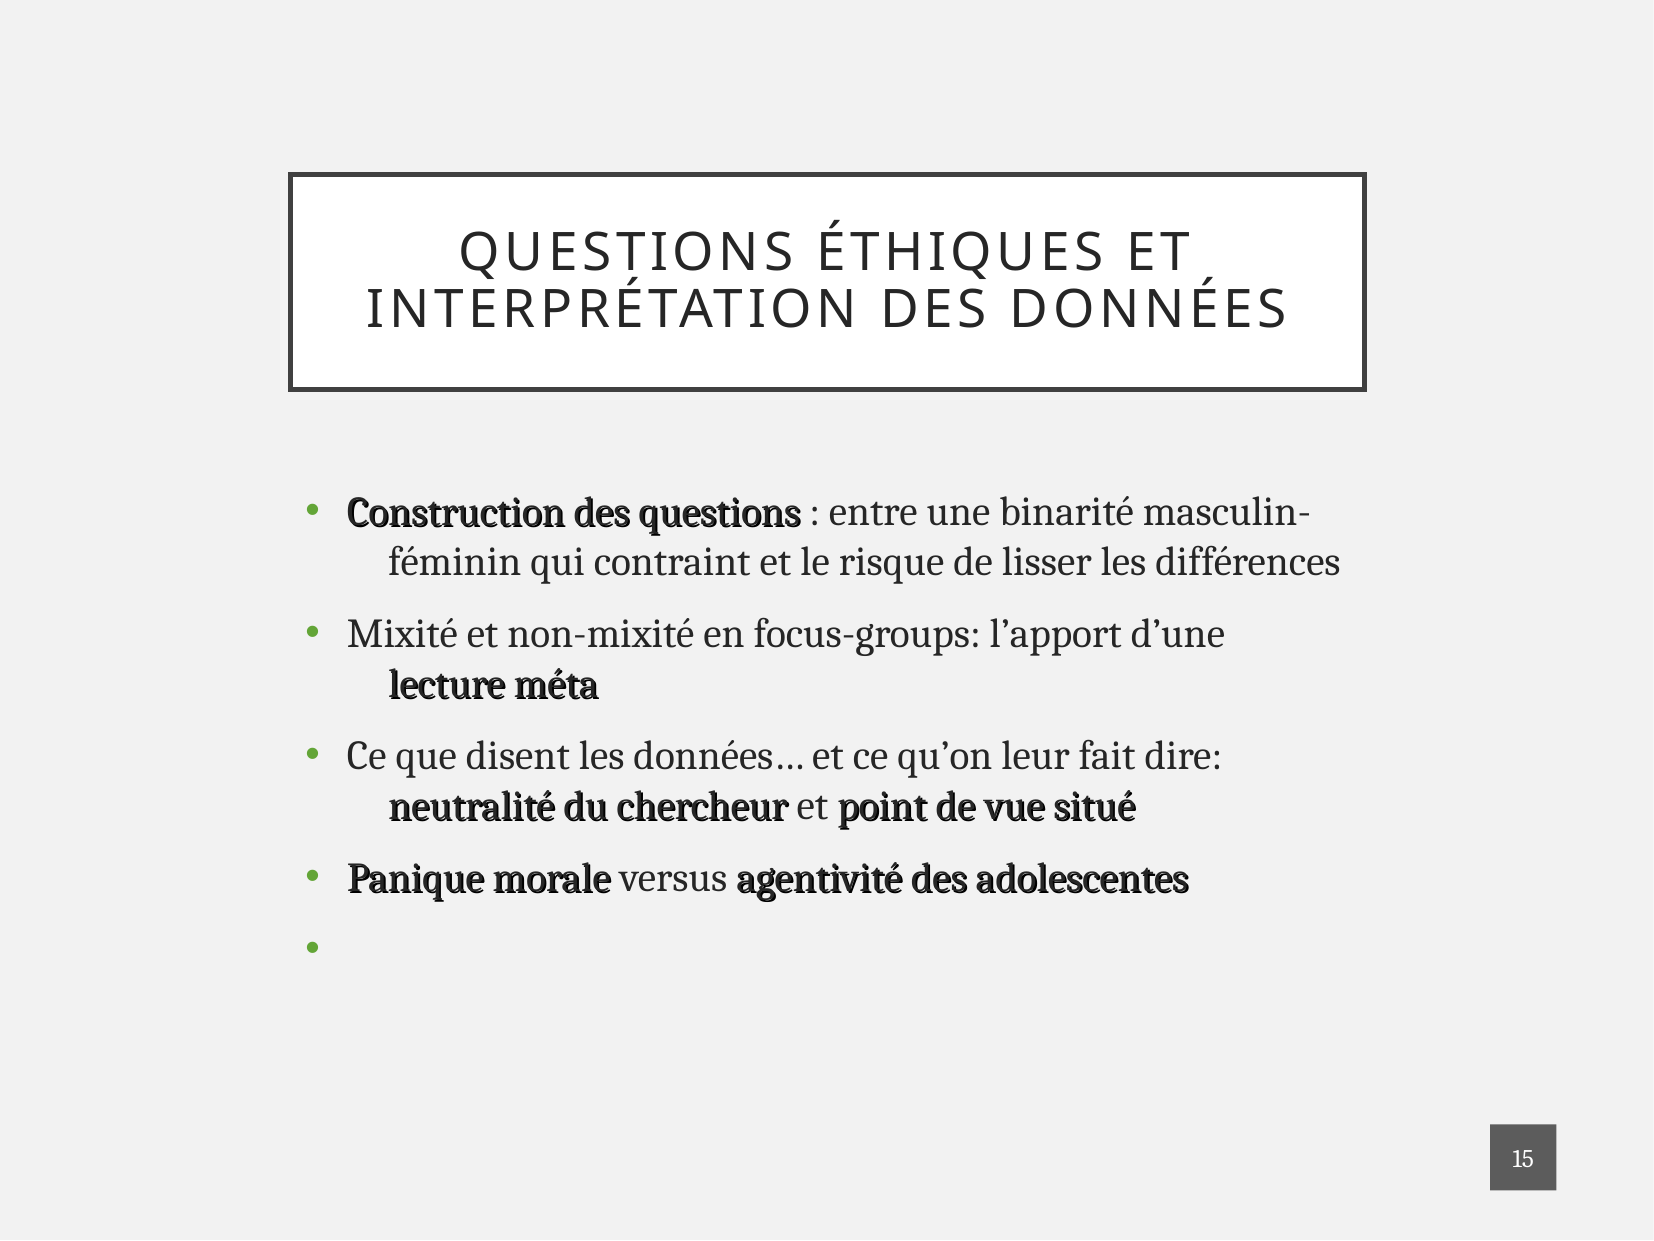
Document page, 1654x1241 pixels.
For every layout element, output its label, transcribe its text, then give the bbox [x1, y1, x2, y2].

text_box [1490, 1124, 1557, 1191]
title Questions éthiques et interprétation des données [290, 174, 1365, 390]
list Construction des questions : entre une binarité masculin-féminin qui contraint et le risque de lisser les différences Mixité et non-mixité en focus-groups: l’apport d’une lecture méta Ce que disent les données… et ce qu’on leur fait dire: neutralité du chercheur et point de vue situé Panique morale versus agentivité des adolescentes [290, 477, 1365, 1038]
